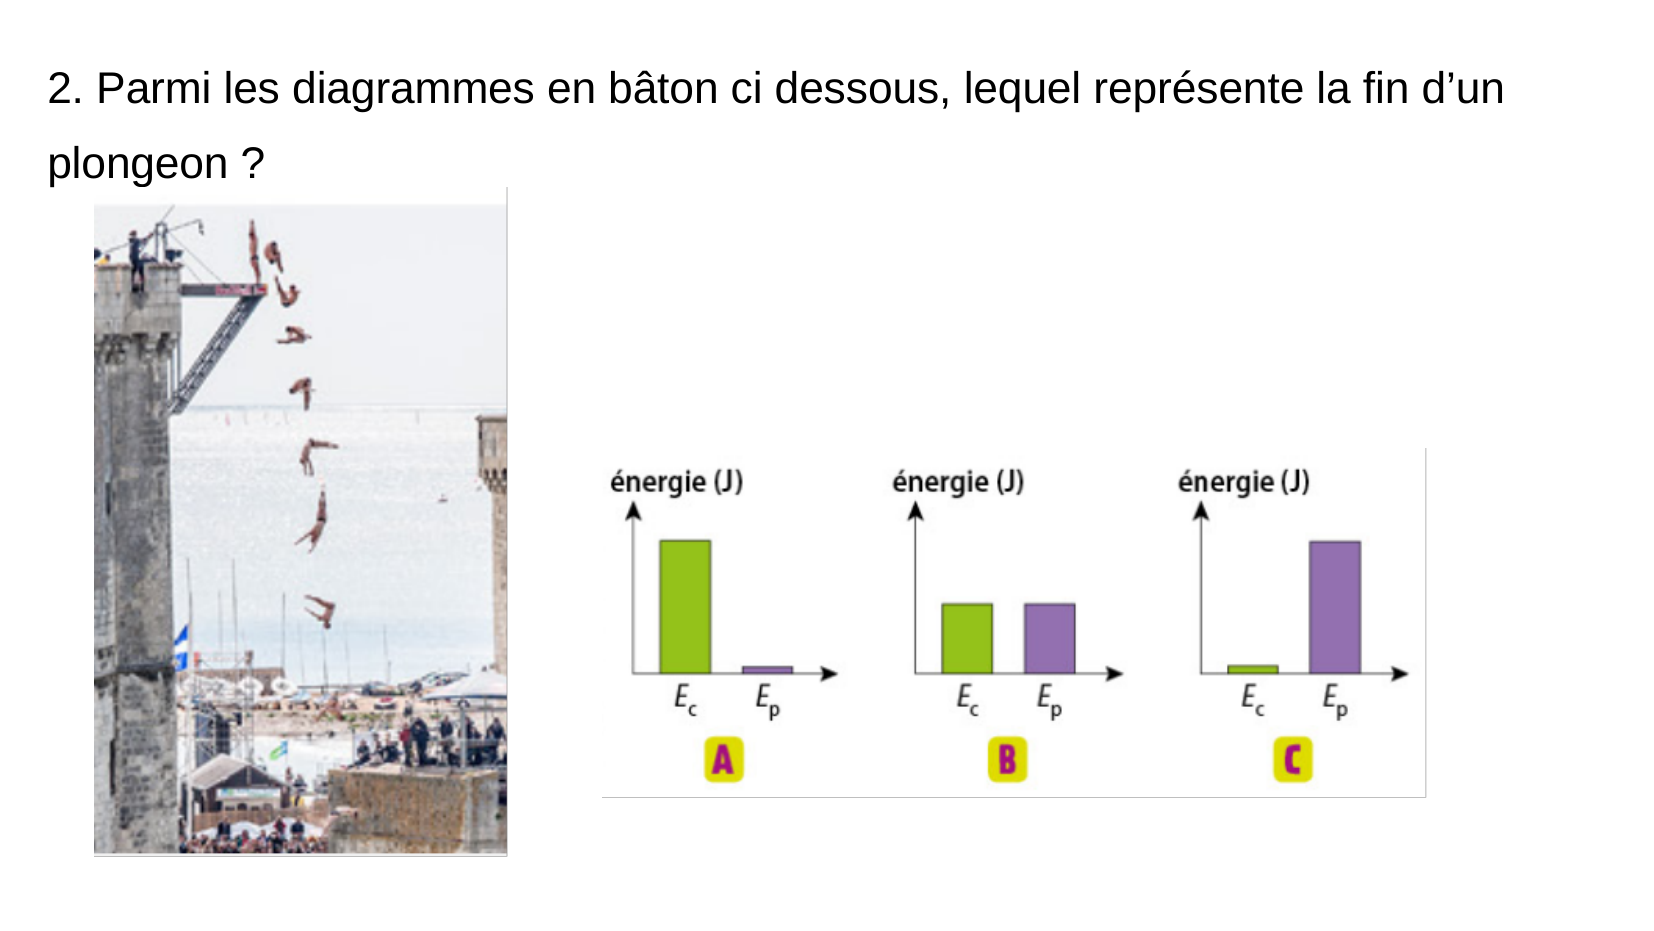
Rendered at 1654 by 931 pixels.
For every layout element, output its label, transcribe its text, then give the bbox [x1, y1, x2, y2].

picture [602, 448, 1434, 801]
list 2. Parmi les diagrammes en bâton ci dessous, lequel représente la fin d’un plongeon ? [47, 39, 1536, 189]
picture [94, 187, 512, 863]
